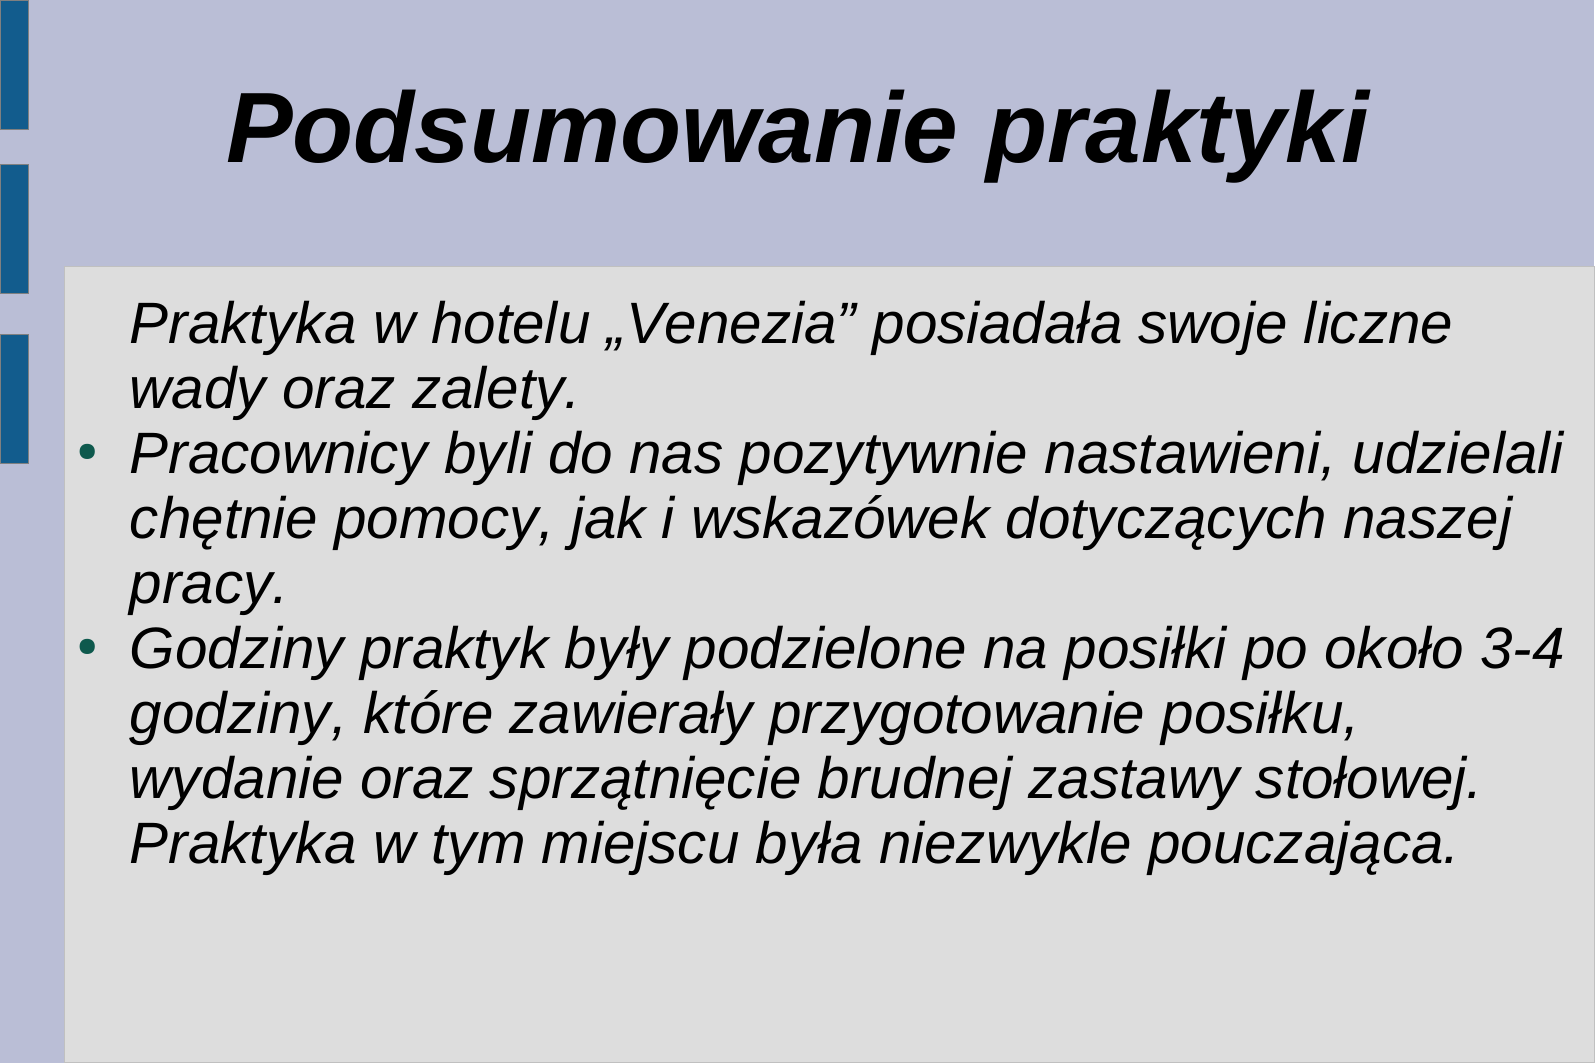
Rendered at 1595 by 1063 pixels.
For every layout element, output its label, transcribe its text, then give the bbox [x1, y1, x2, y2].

list Praktyka w hotelu „Venezia” posiadała swoje liczne wady oraz zalety. Pracownicy byli do nas pozytywnie nastawieni, udzielali chętnie pomocy, jak i wskazówek dotyczących naszej pracy. Godziny praktyk były podzielone na posiłki po około 3-4 godziny, które zawierały przygotowanie posiłku, wydanie oraz sprzątnięcie brudnej zastawy stołowej. Praktyka w tym miejscu była niezwykle pouczająca. [59, 290, 1571, 1028]
title Podsumowanie praktyki [117, 0, 1479, 256]
